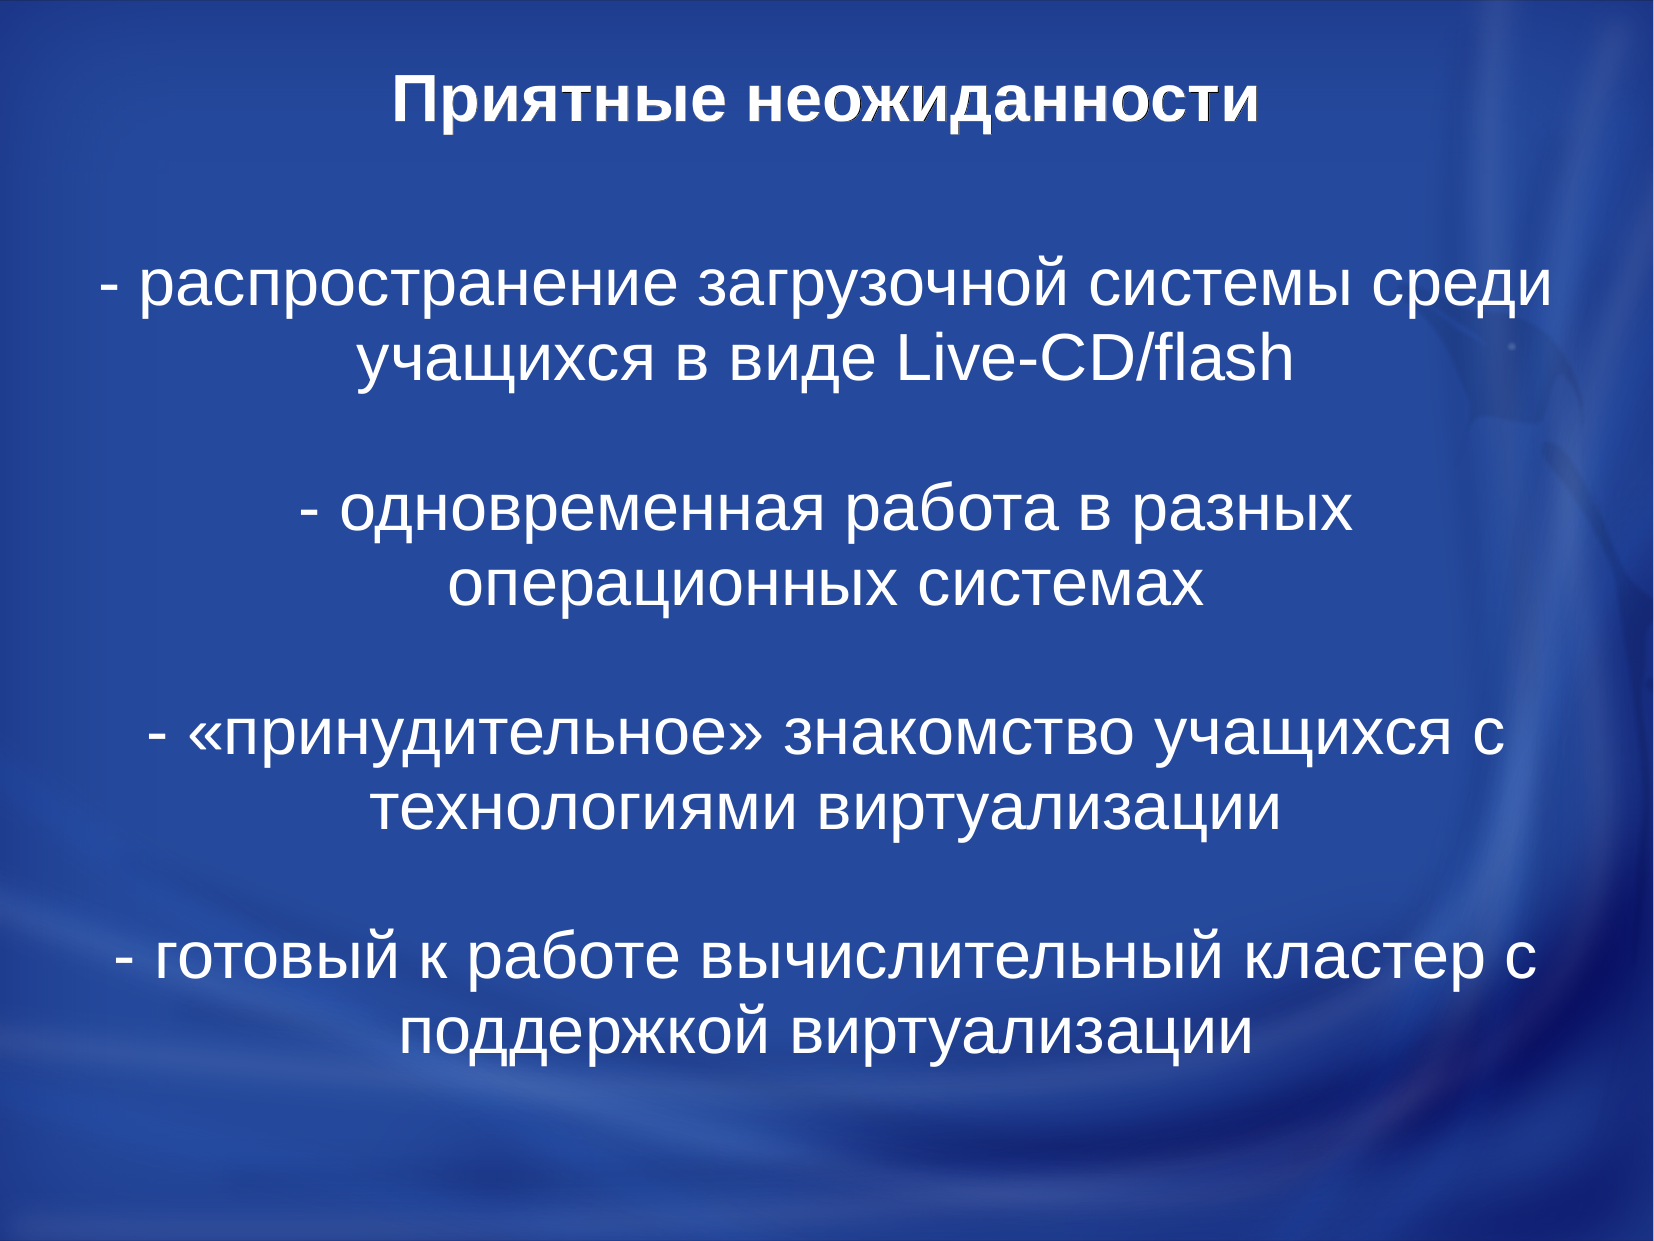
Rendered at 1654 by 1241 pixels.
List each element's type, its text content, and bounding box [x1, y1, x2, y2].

picture [0, 0, 1654, 1241]
subtitle - распространение загрузочной системы среди учащихся в виде Live-CD/flash - одновременная работа в разных операционных системах - «принудительное» знакомство учащихся с технологиями виртуализации - готовый к работе вычислительный кластер с поддержкой виртуализации [82, 206, 1571, 1182]
title Приятные неожиданности [82, 49, 1571, 148]
